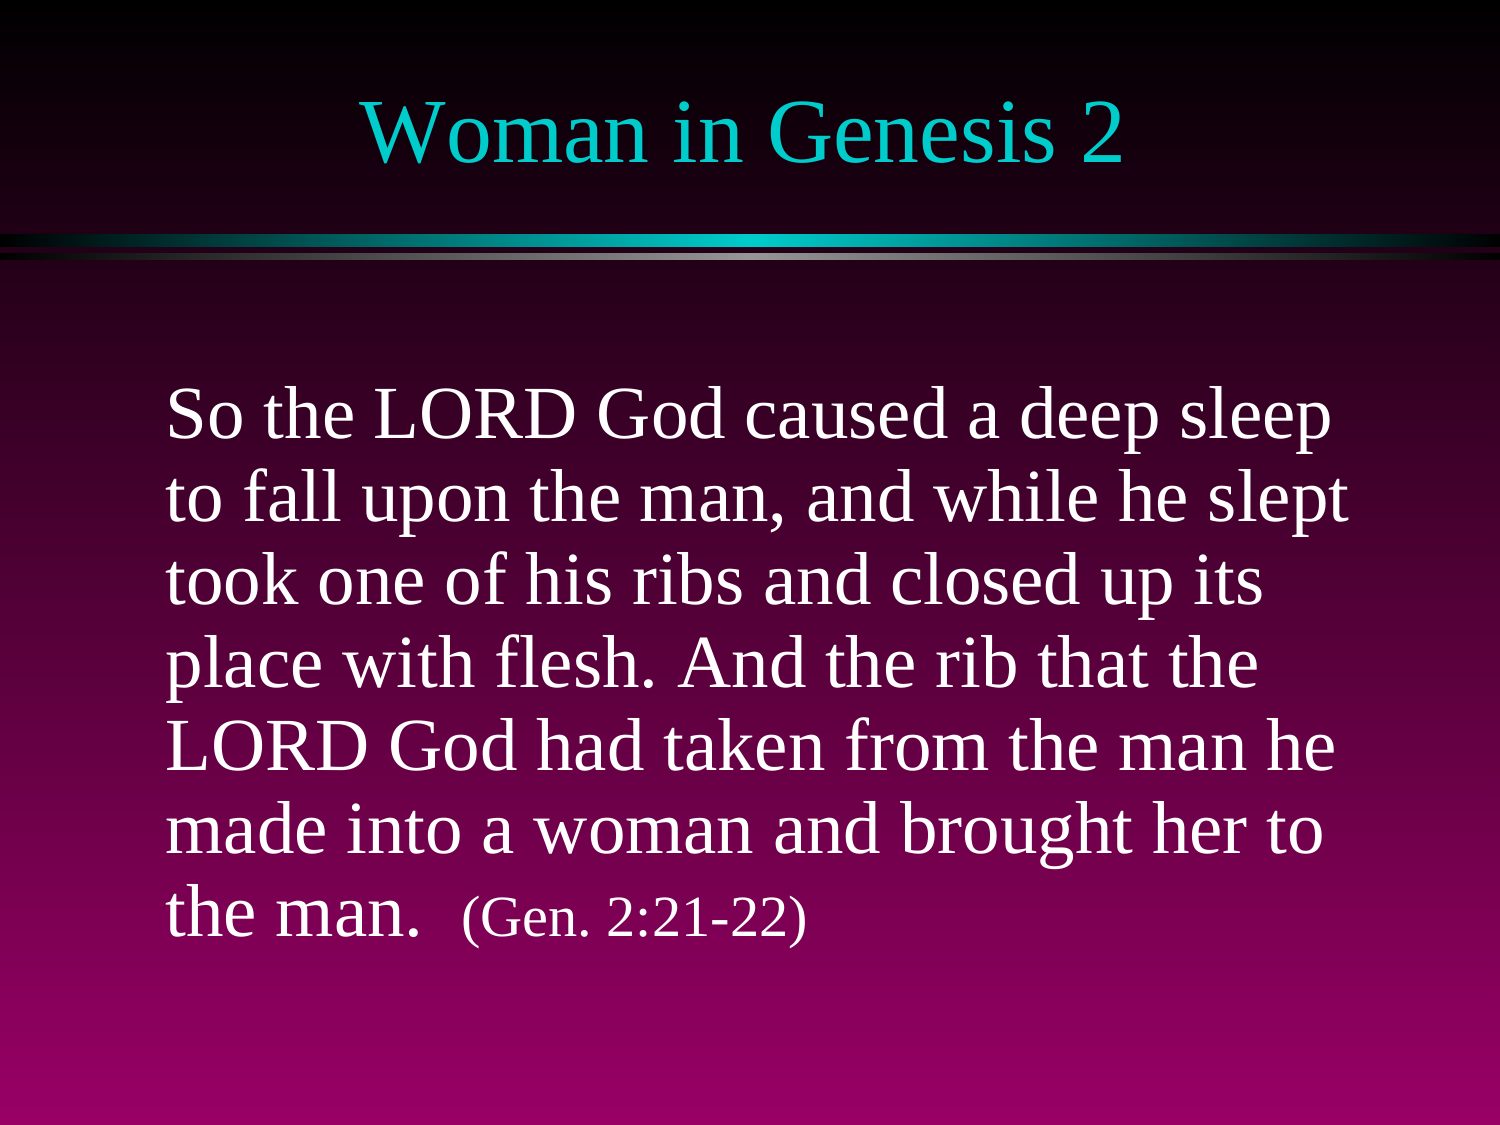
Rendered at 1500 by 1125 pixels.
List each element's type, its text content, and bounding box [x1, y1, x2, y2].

title Woman in Genesis 2 [99, 37, 1388, 225]
text_box So the LORD God caused a deep sleep to fall upon the man, and while he slept took one of his ribs and closed up its place with flesh. And the rib that the LORD God had taken from the man he made into a woman and brought her to the man. (Gen. 2:21-22) [151, 364, 1375, 961]
